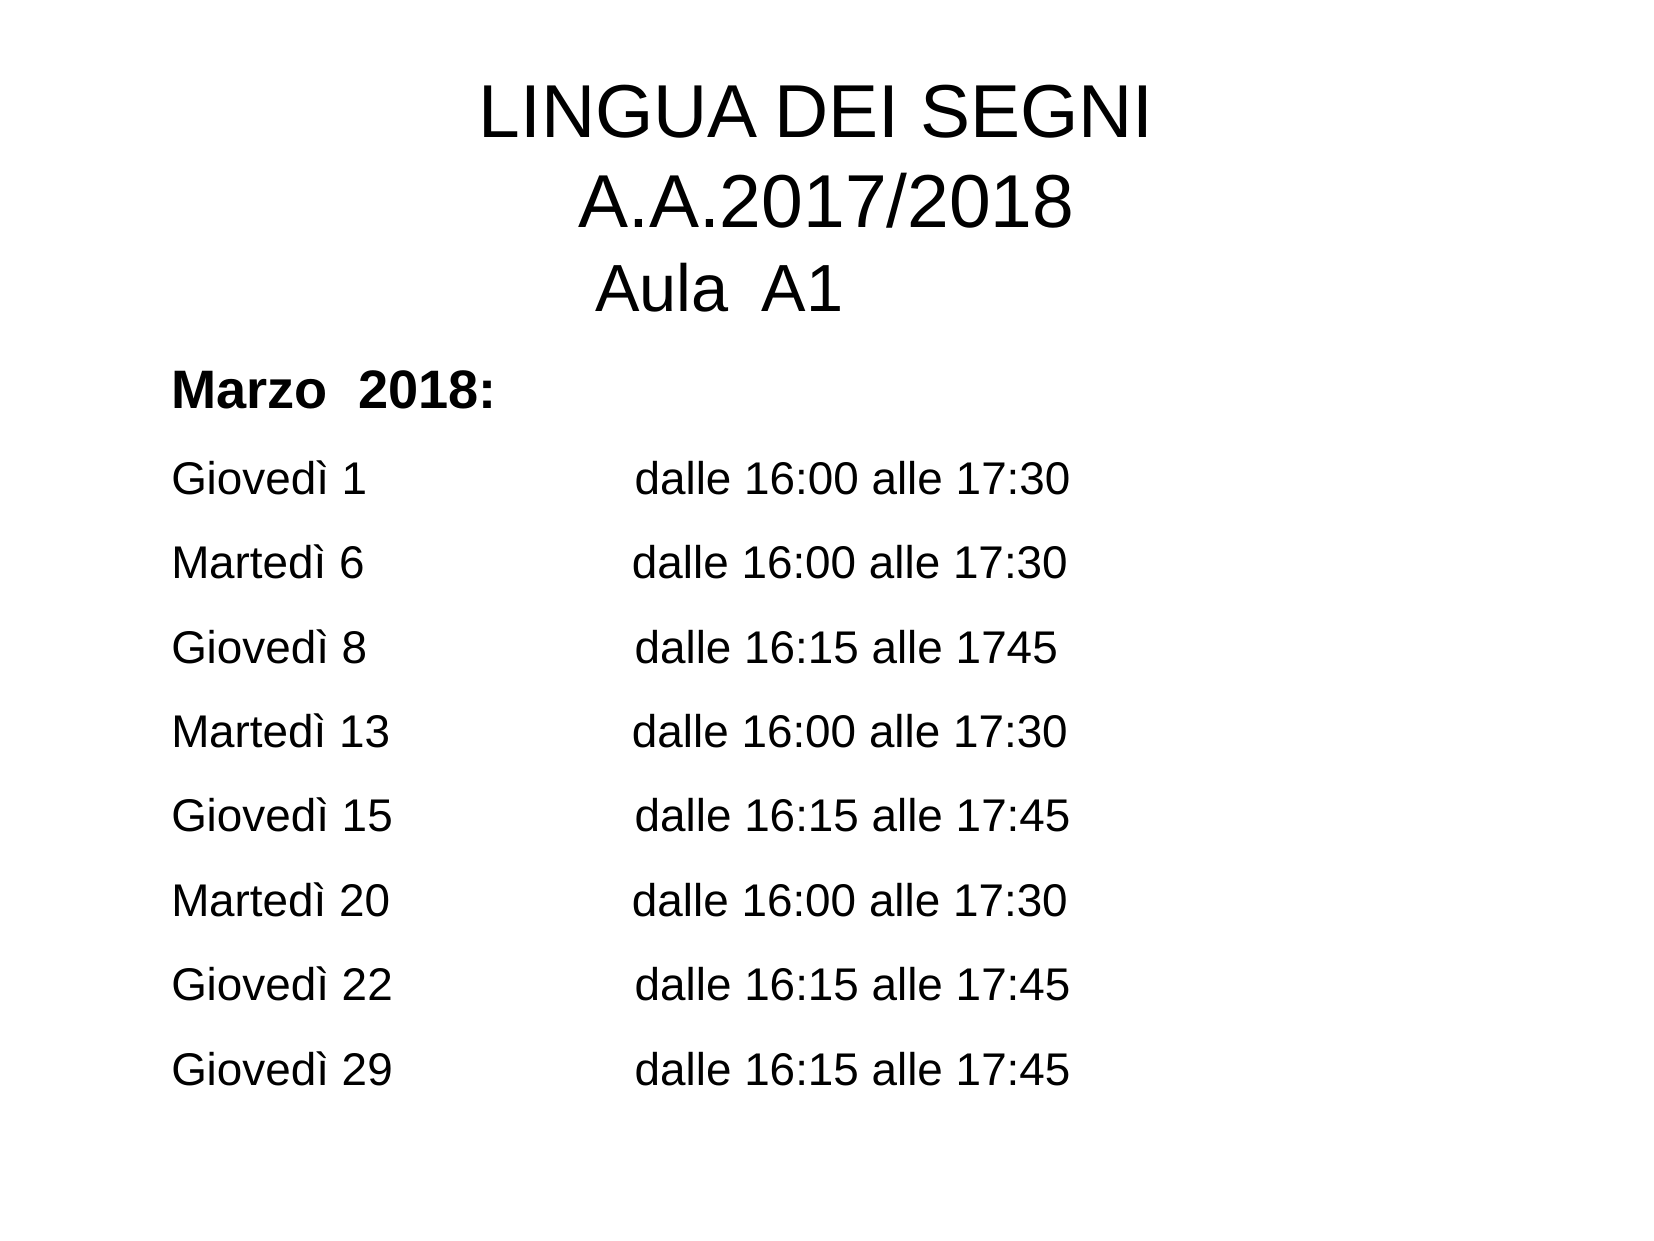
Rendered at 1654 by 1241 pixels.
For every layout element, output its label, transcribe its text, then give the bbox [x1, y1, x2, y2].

list Aula A1 Marzo 2018: Giovedì 1 dalle 16:00 alle 17:30 Martedì 6 dalle 16:00 alle 17:30 Giovedì 8 dalle 16:15 alle 1745 Martedì 13 dalle 16:00 alle 17:30 Giovedì 15 dalle 16:15 alle 17:45 Martedì 20 dalle 16:00 alle 17:30 Giovedì 22 dalle 16:15 alle 17:45 Giovedì 29 dalle 16:15 alle 17:45 [82, 244, 1571, 1137]
title LINGUA DEI SEGNI A.A.2017/2018 [82, 49, 1571, 244]
